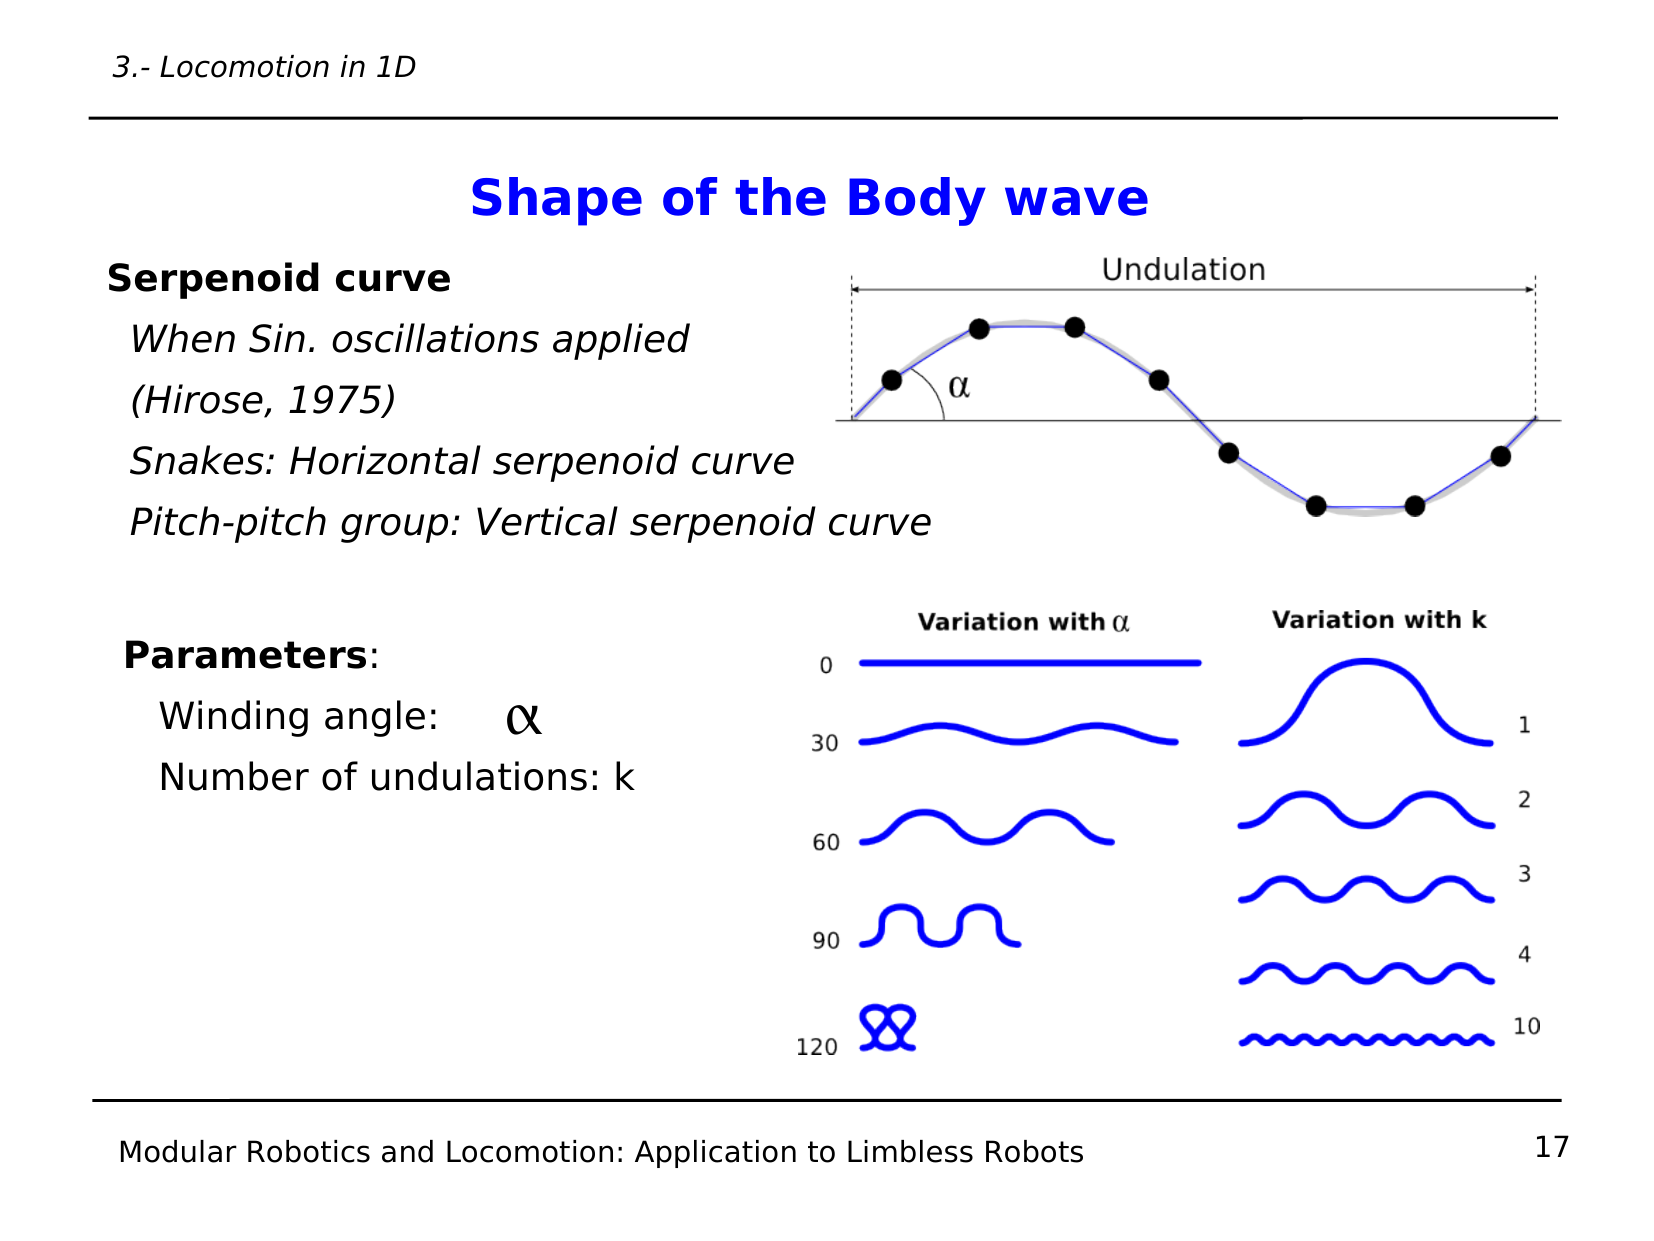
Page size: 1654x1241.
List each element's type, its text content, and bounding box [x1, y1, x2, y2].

text_box Shape of the Body wave [454, 161, 1153, 235]
picture [798, 610, 1540, 1055]
text_box 3.- Locomotion in 1D [97, 42, 433, 93]
text_box Parameters: Winding angle: Number of undulations: k [96, 626, 713, 869]
picture [968, 257, 1562, 517]
text_box Serpenoid curve When Sin. oscillations applied (Hirose, 1975) Snakes: Horizontal serpenoid curve Pitch-pitch group: Vertical serpenoid curve [79, 248, 968, 553]
chart [488, 675, 558, 754]
text_box Modular Robotics and Locomotion: Application to Limbless Robots [103, 1127, 1101, 1177]
